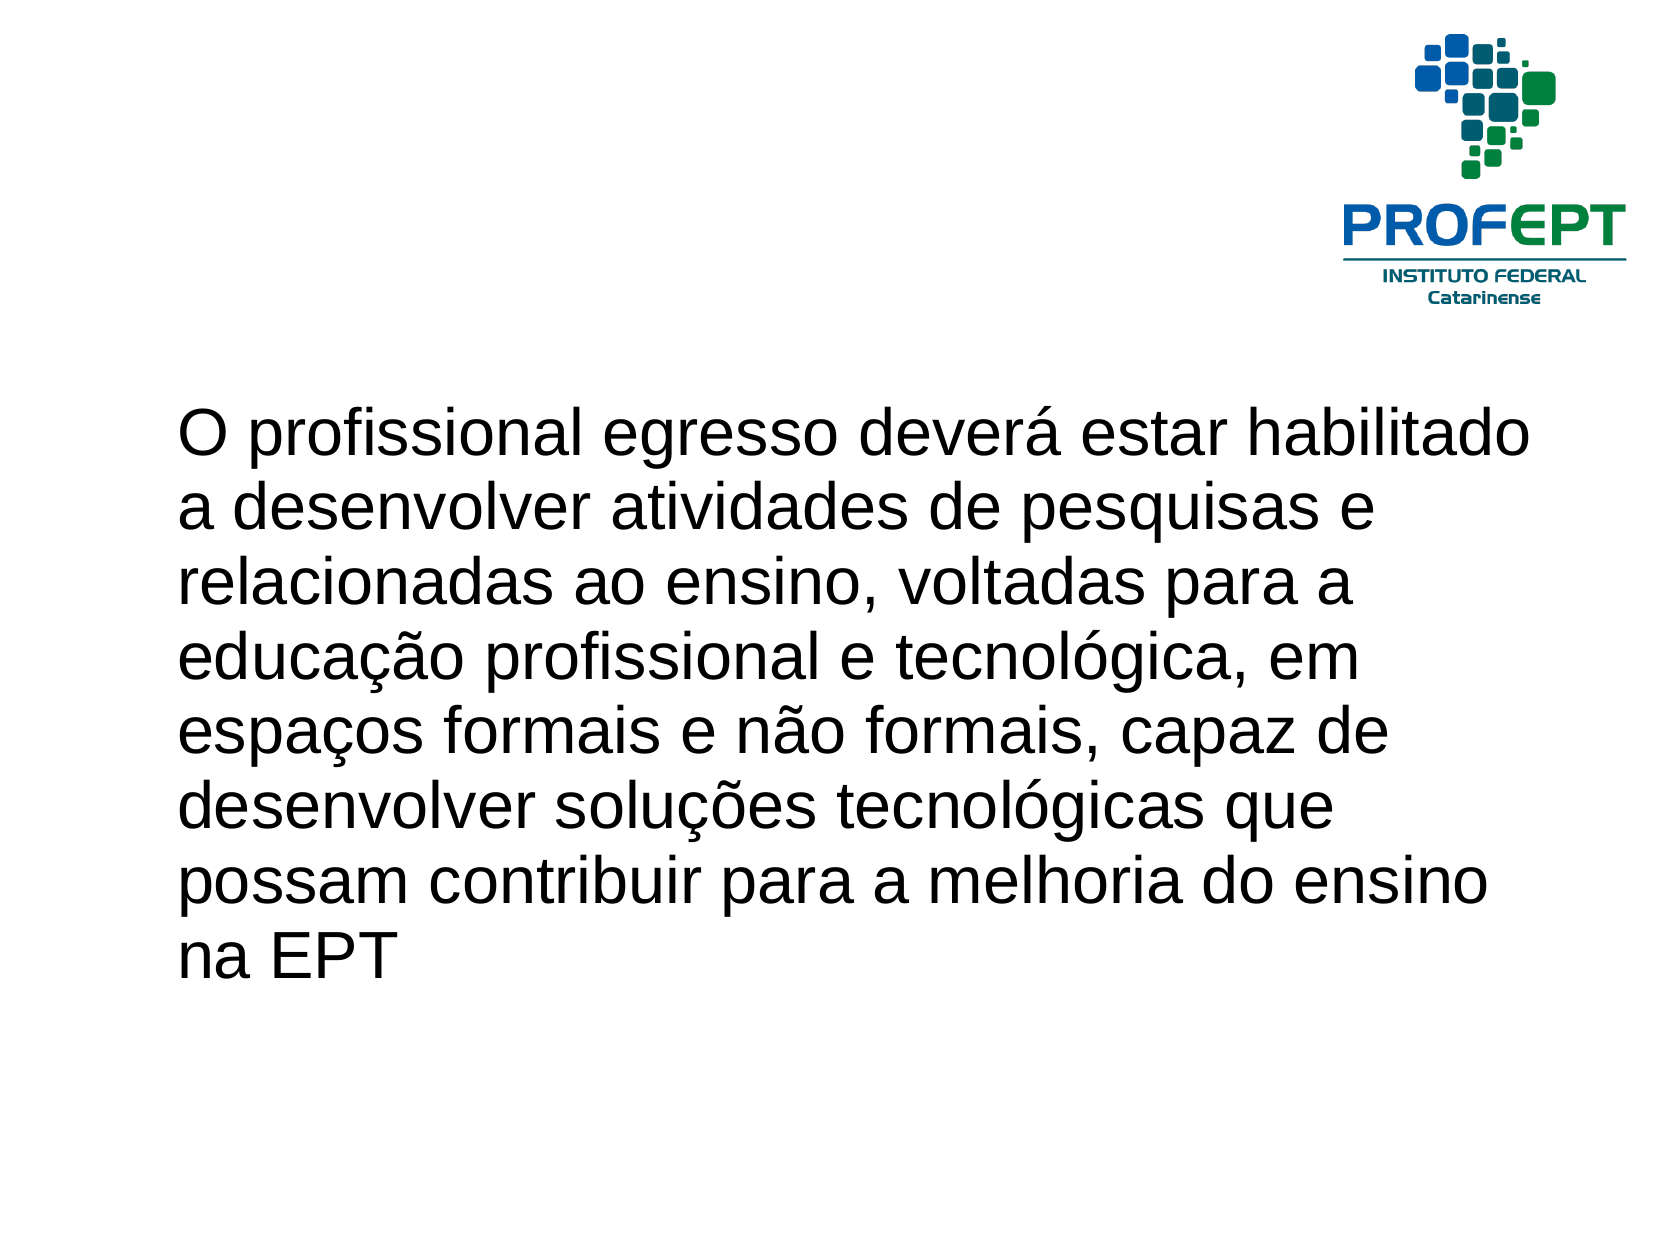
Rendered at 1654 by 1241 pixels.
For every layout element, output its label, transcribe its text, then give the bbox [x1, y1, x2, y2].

list O profissional egresso deverá estar habilitado a desenvolver atividades de pesquisas e relacionadas ao ensino, voltadas para a educação profissional e tecnológica, em espaços formais e não formais, capaz de desenvolver soluções tecnológicas que possam contribuir para a melhoria do ensino na EPT [177, 290, 1571, 1010]
picture [1322, 14, 1647, 331]
